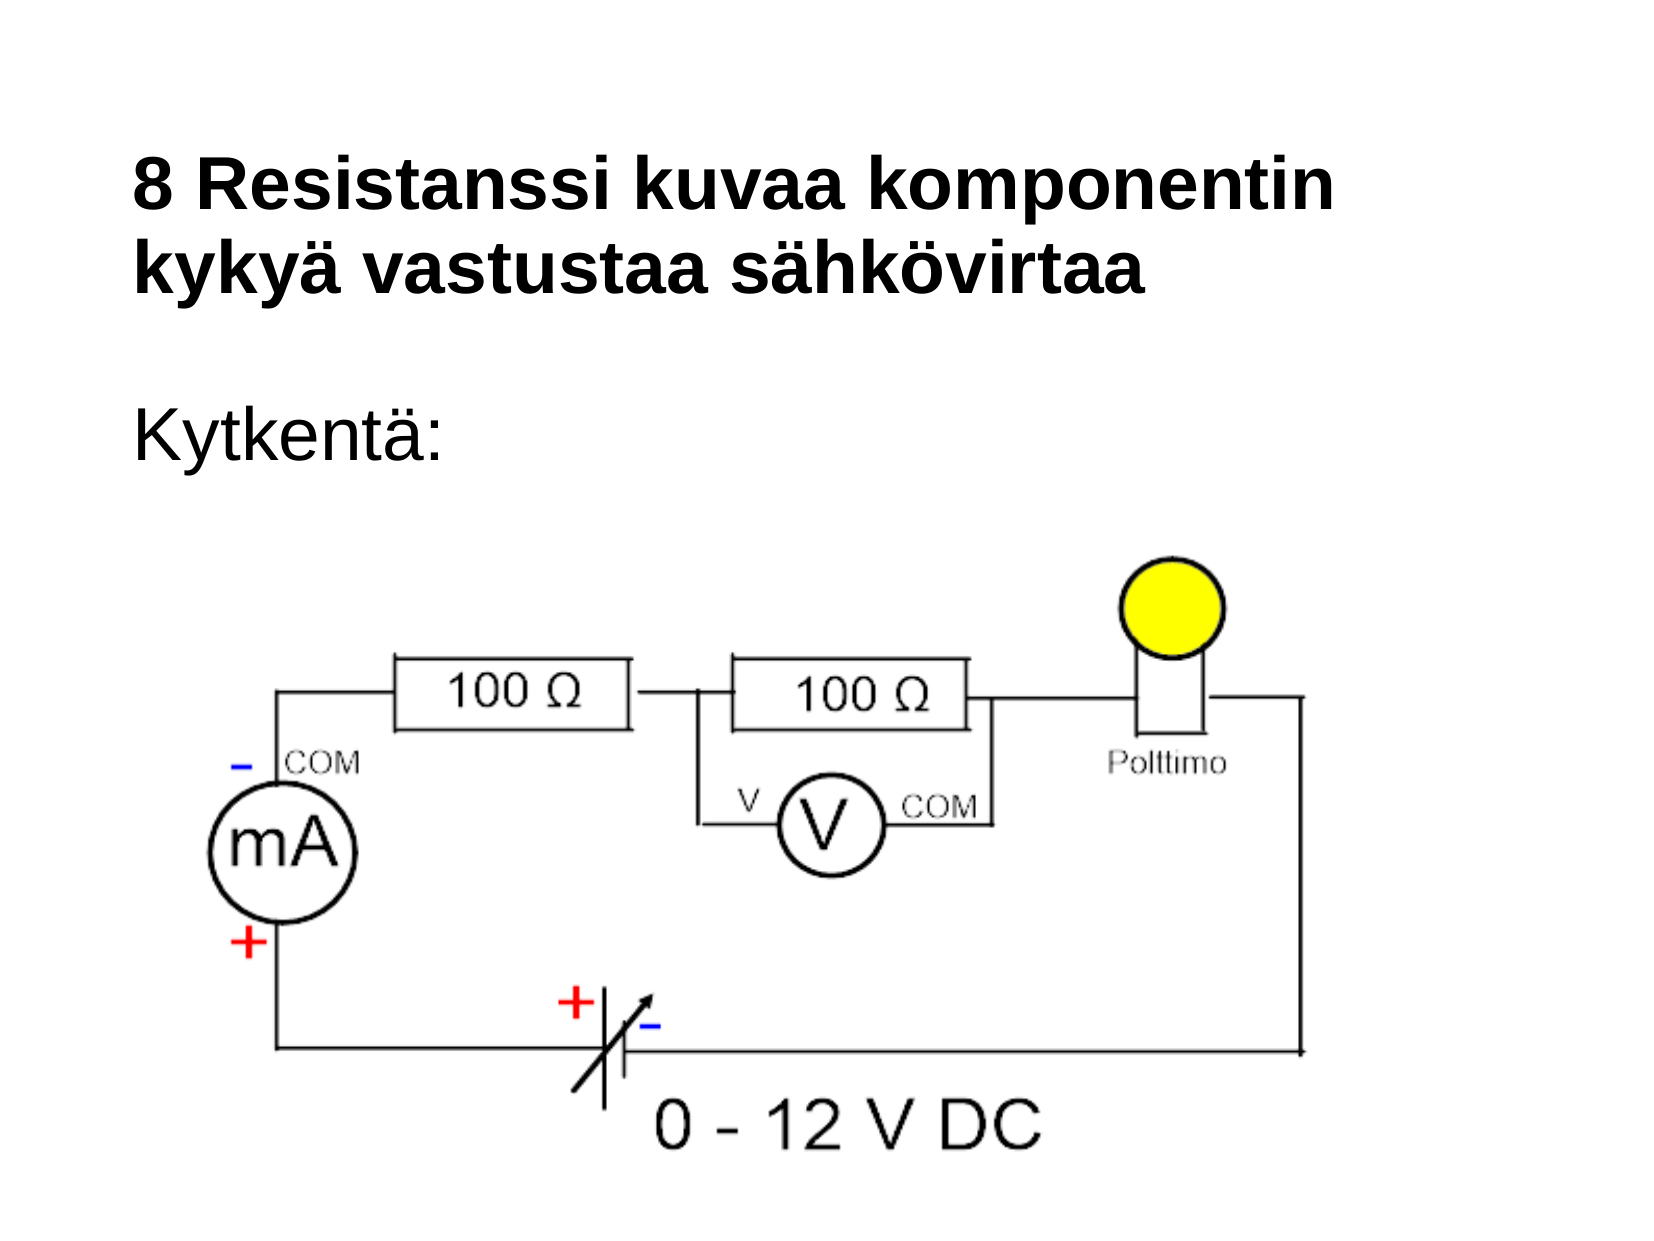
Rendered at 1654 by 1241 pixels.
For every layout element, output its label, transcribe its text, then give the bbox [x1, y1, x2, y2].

picture [165, 507, 1345, 1201]
text_box 8 Resistanssi kuvaa komponentin kykyä vastustaa sähkövirtaa Kytkentä: [118, 129, 1501, 313]
